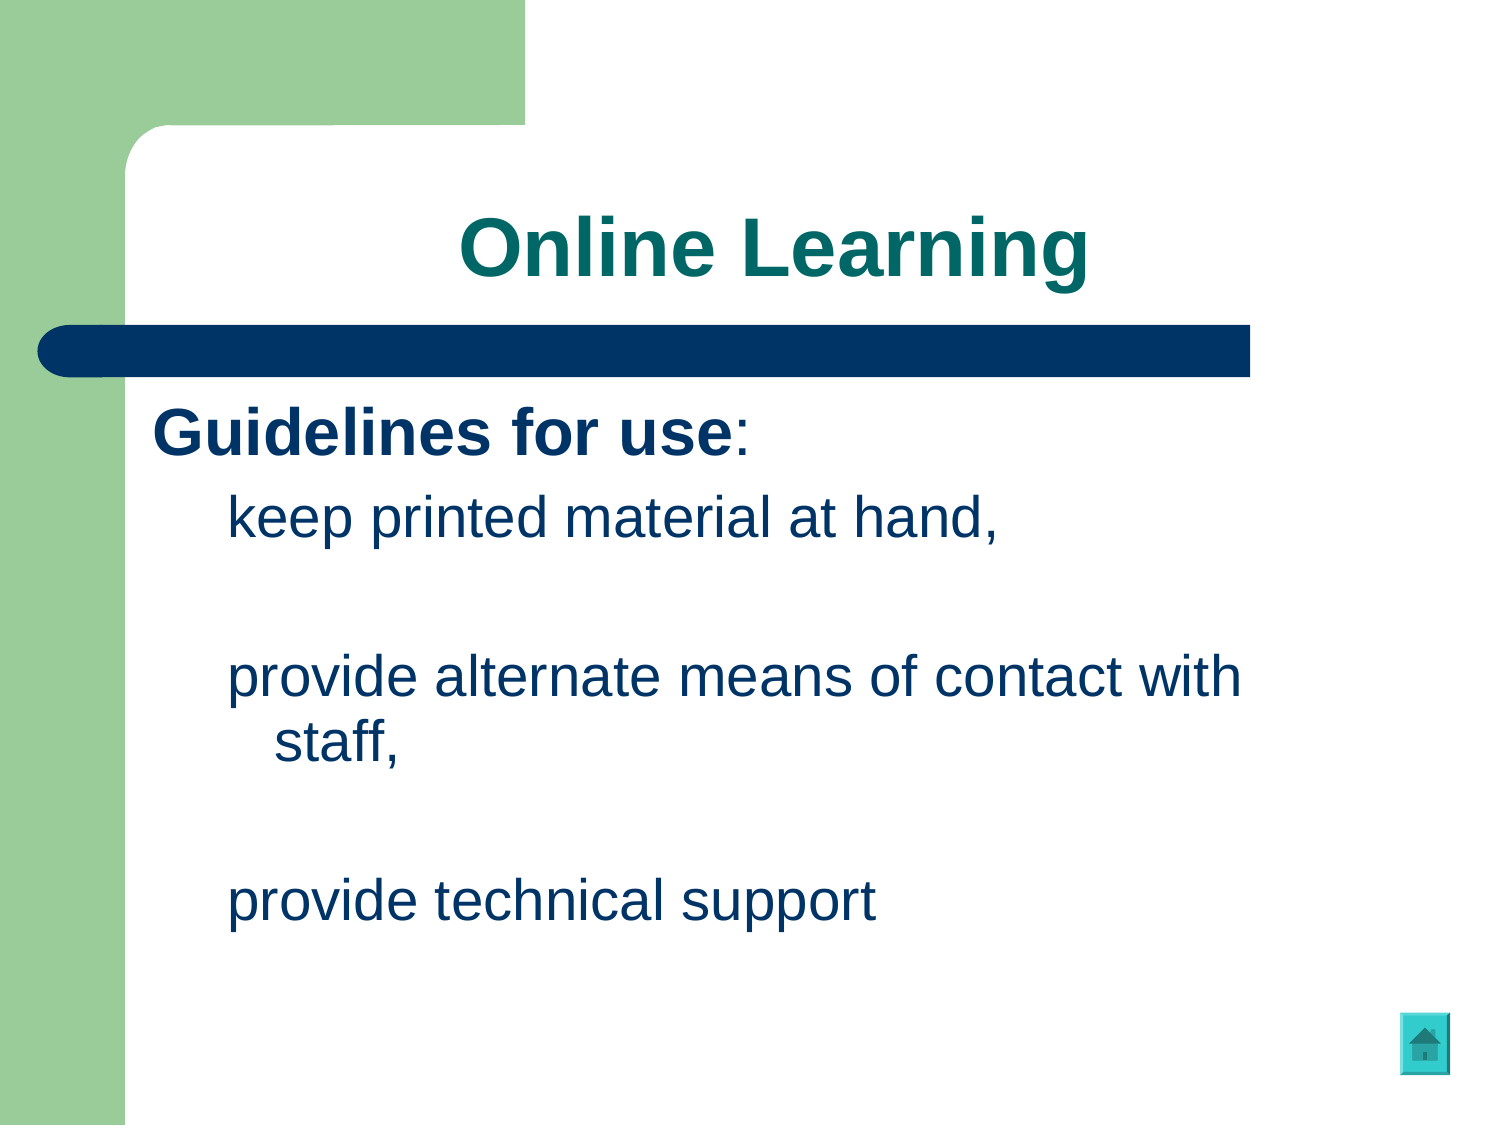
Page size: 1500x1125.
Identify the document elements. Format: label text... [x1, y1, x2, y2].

text_box [1401, 1012, 1451, 1076]
title Online Learning [136, 136, 1414, 301]
list Guidelines for use: keep printed material at hand, provide alternate means of contact with staff, provide technical support [137, 387, 1400, 1125]
